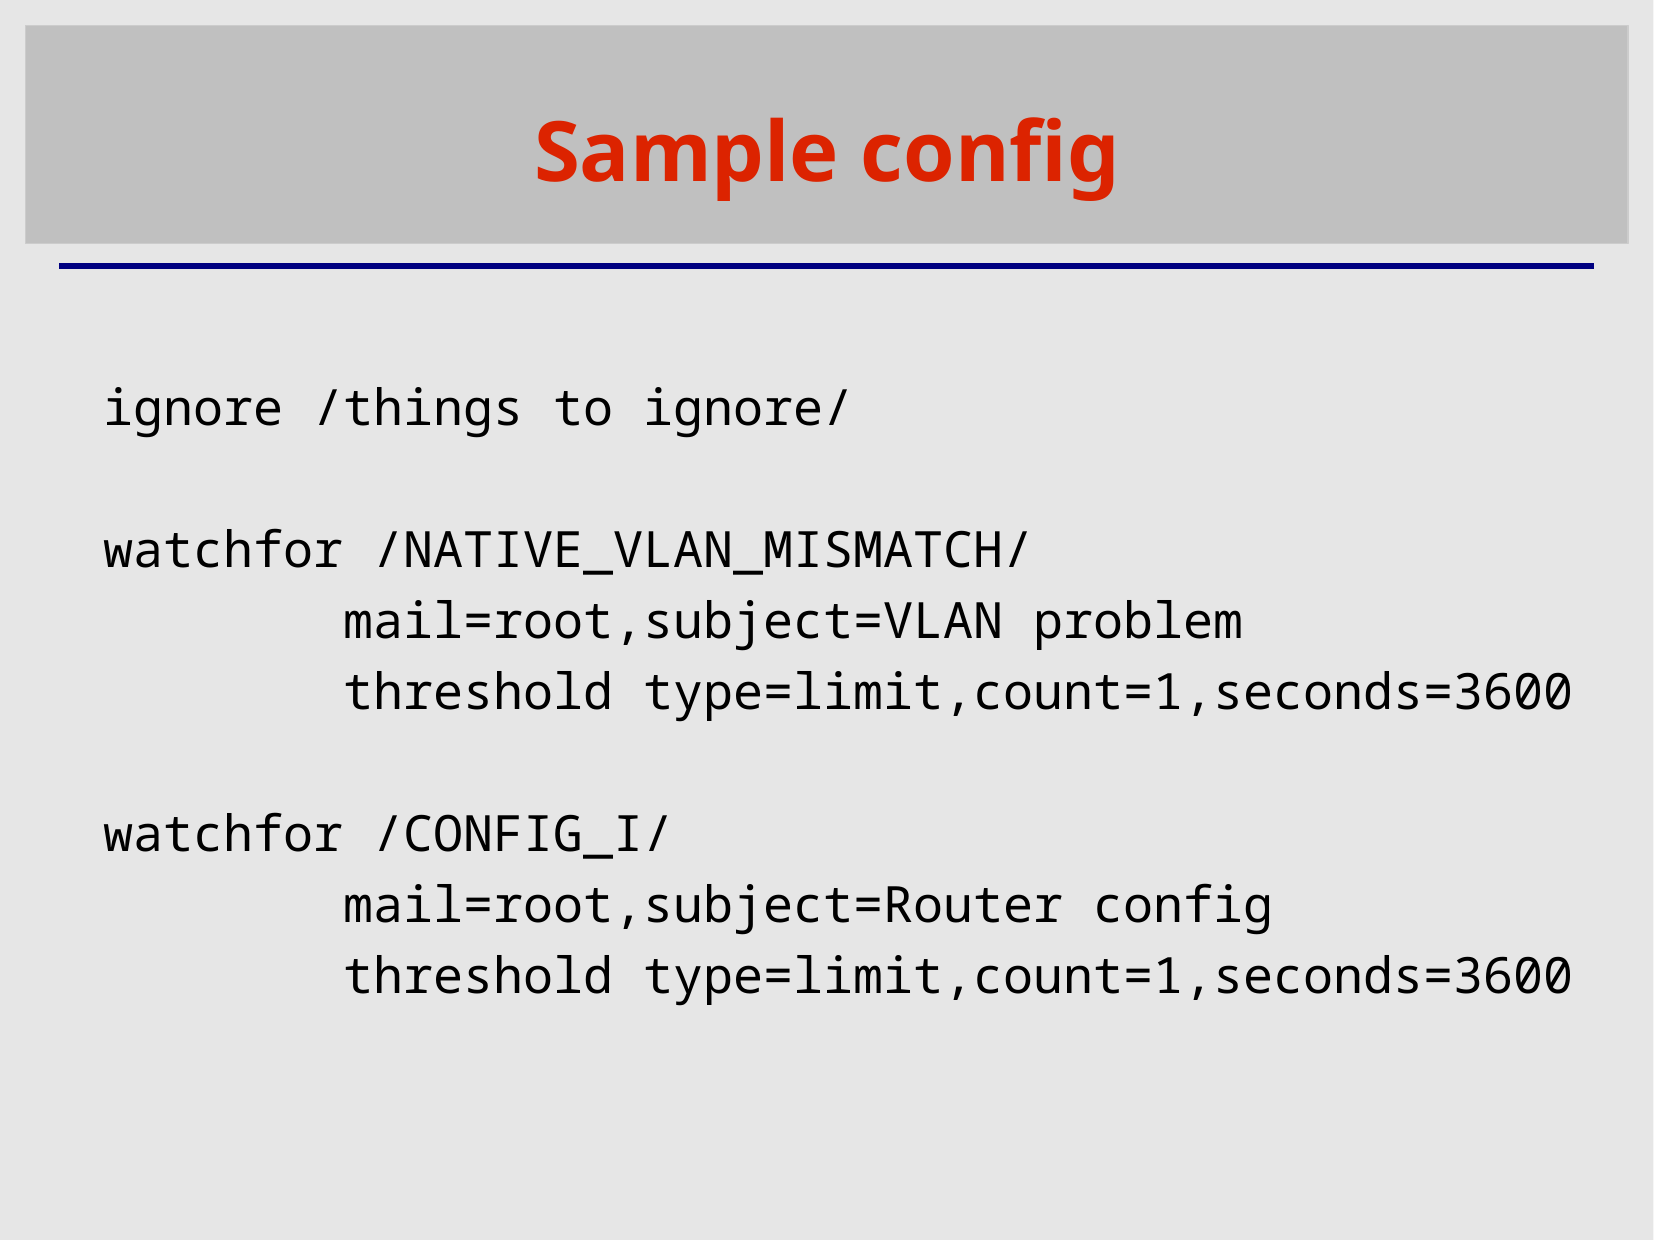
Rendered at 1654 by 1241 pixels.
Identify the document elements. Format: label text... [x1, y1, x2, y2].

text_box ignore /things to ignore/ watchfor /NATIVE_VLAN_MISMATCH/ mail=root,subject=VLAN problem threshold type=limit,count=1,seconds=3600 watchfor /CONFIG_I/ mail=root,subject=Router config threshold type=limit,count=1,seconds=3600 [88, 362, 1625, 843]
title Sample config [121, 46, 1534, 253]
